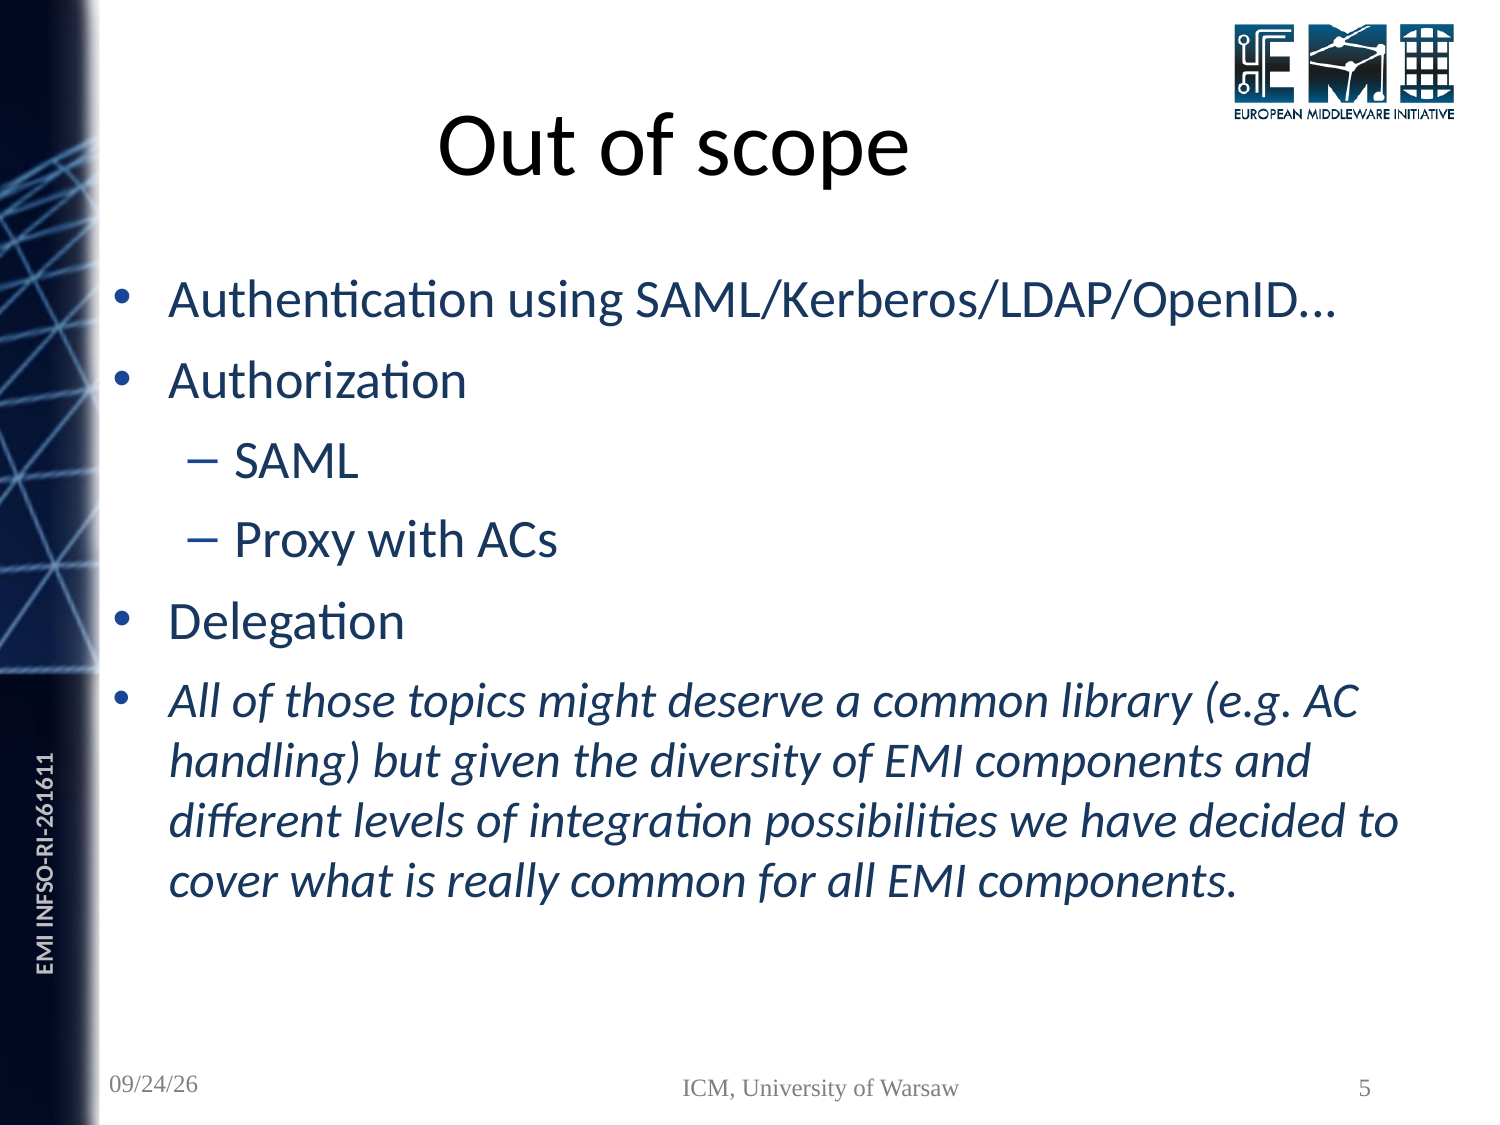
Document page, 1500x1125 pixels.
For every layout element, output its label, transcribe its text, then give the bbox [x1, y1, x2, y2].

list Authentication using SAML/Kerberos/LDAP/OpenID... Authorization SAML Proxy with ACs Delegation All of those topics might deserve a common library (e.g. AC handling) but given the diversity of EMI components and different levels of integration possibilities we have decided to cover what is really common for all EMI components. [112, 263, 1425, 1033]
title Out of scope [112, 44, 1238, 233]
picture [0, 0, 111, 1125]
picture [1185, 8, 1500, 140]
